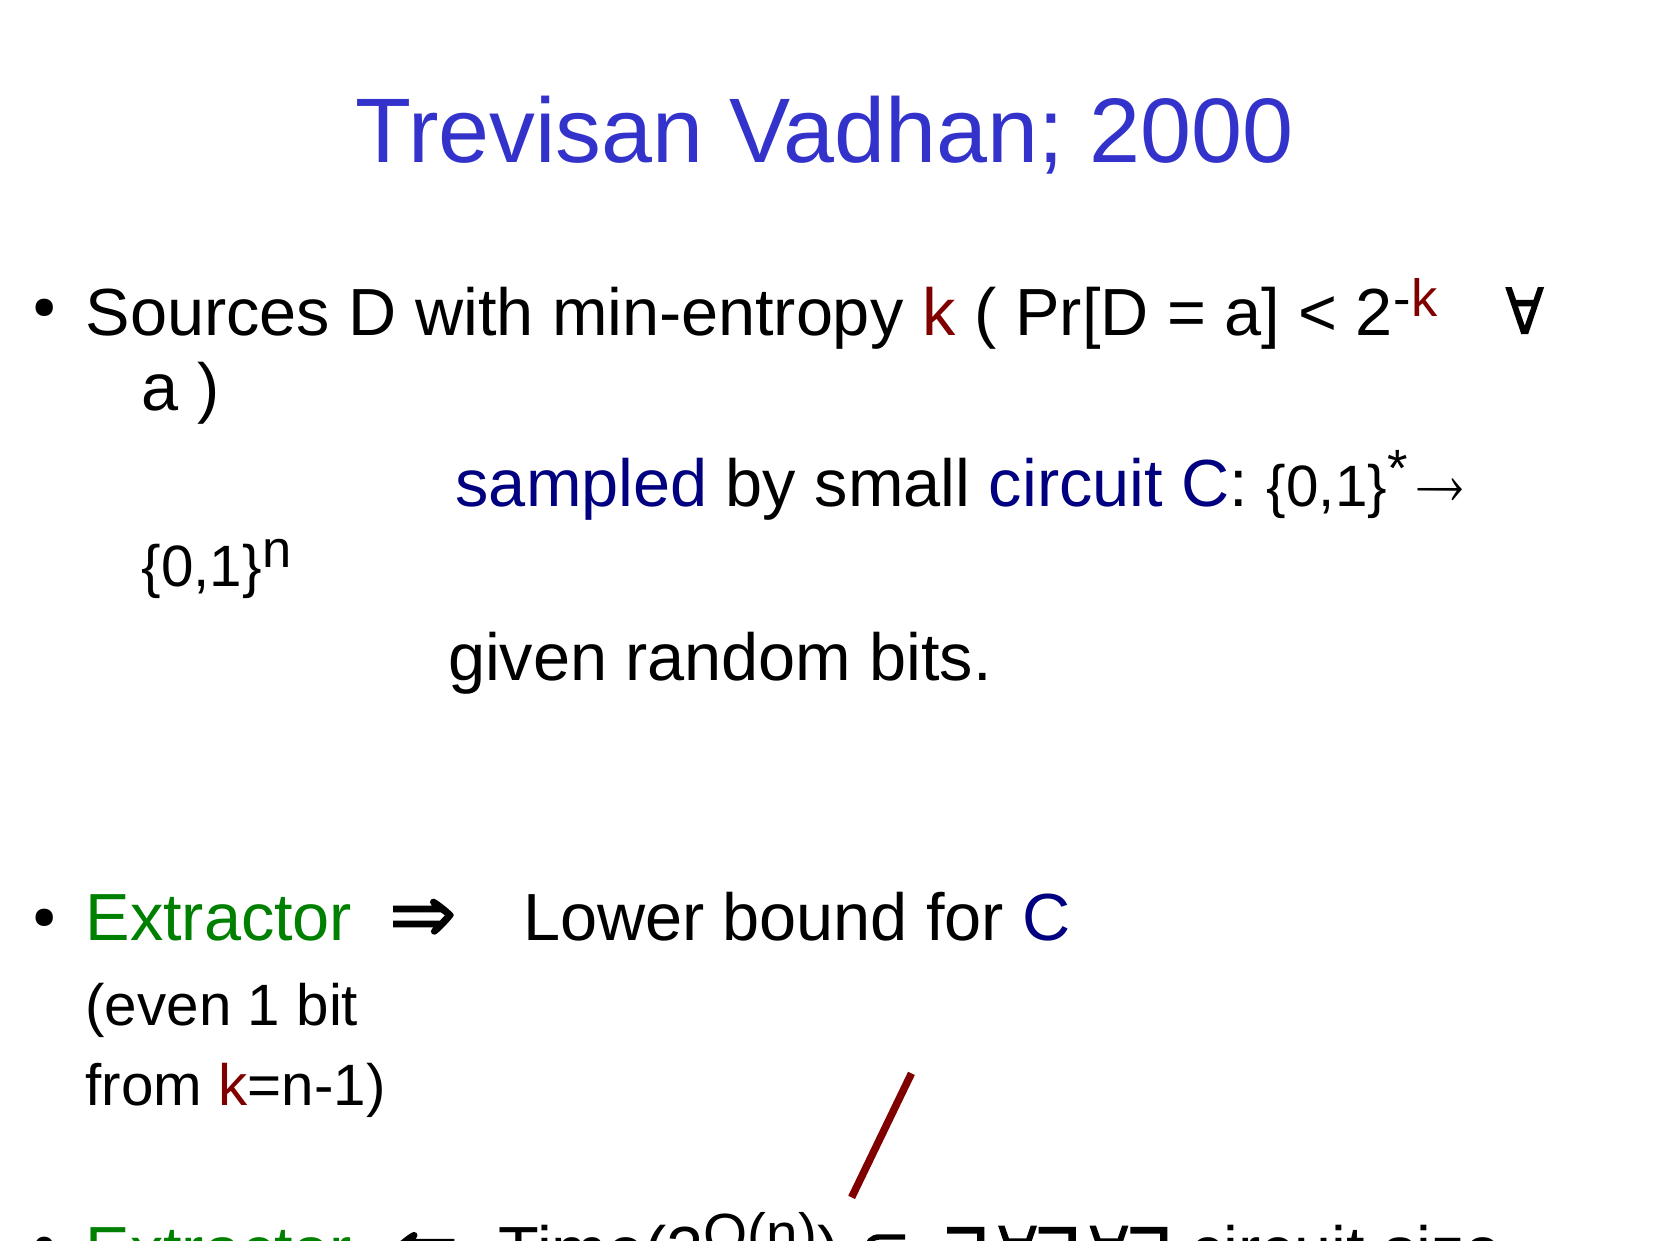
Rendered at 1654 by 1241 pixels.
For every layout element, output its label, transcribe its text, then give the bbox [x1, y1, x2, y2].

list Sources D with min-entropy k ( Pr[D = a] < 2-k  a ) sampled by small circuit C: {0,1}*  {0,1}n given random bits. Extractor  Lower bound for C (even 1 bit from k=n-1) Extractor  Time(2O(n))  -circuit size 2o(n) [0, 181, 1654, 1235]
title Trevisan Vadhan; 2000 [0, 27, 1651, 235]
